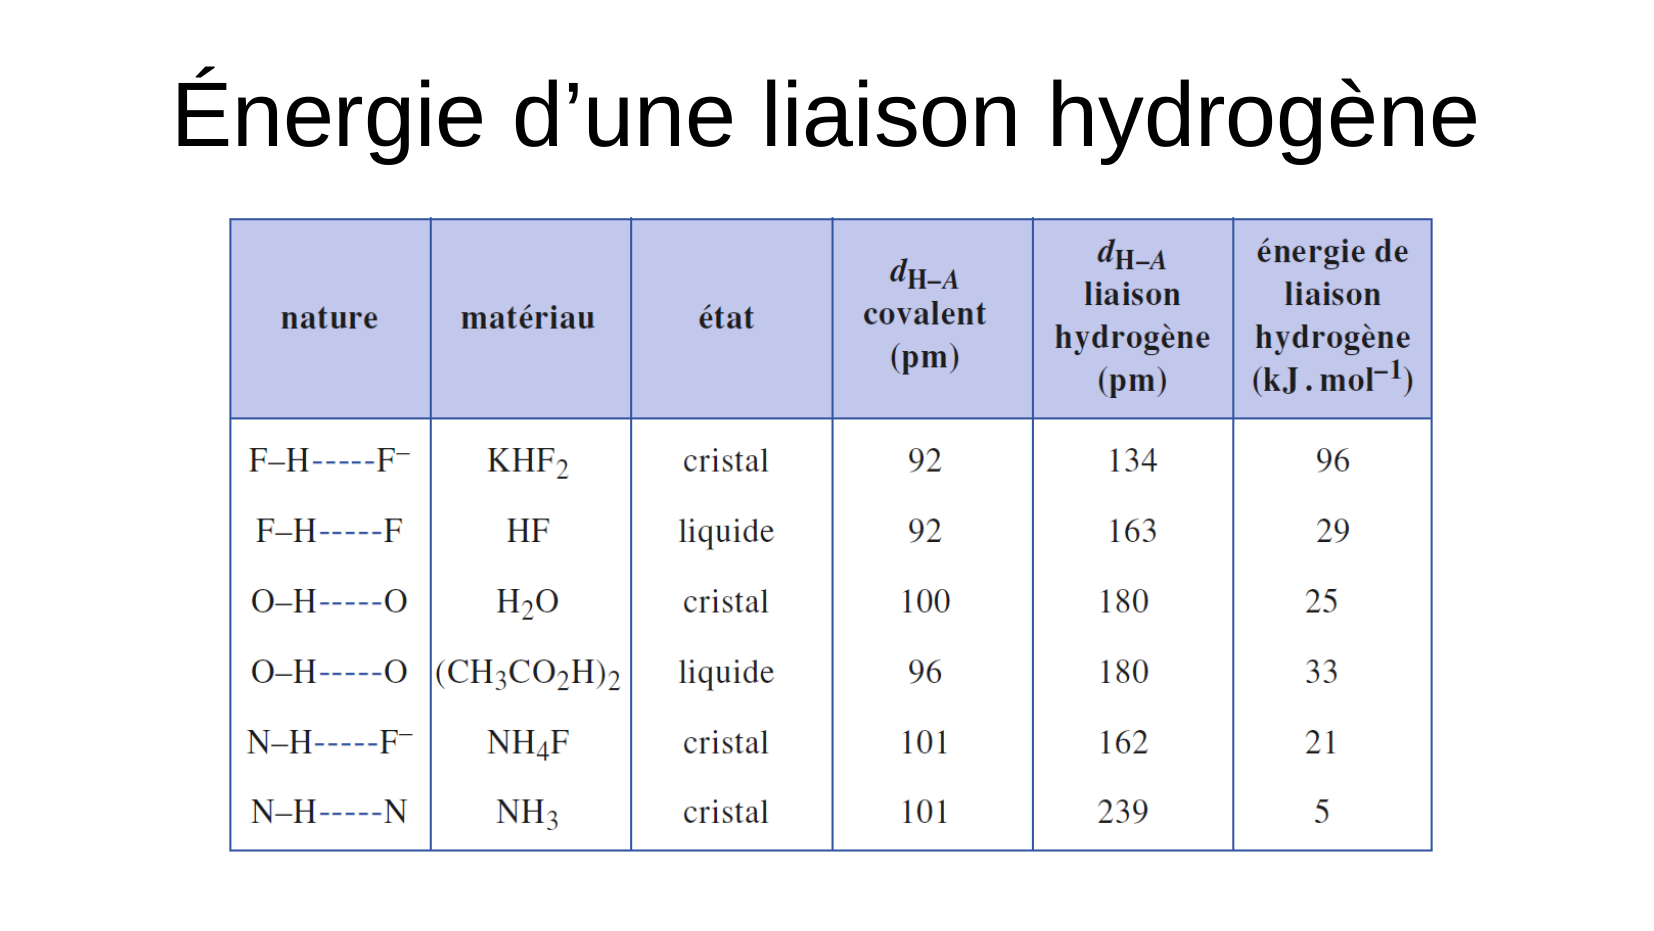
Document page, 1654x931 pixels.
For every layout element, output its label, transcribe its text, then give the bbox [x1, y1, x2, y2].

picture [212, 207, 1448, 875]
title Énergie d’une liaison hydrogène [82, 37, 1571, 193]
